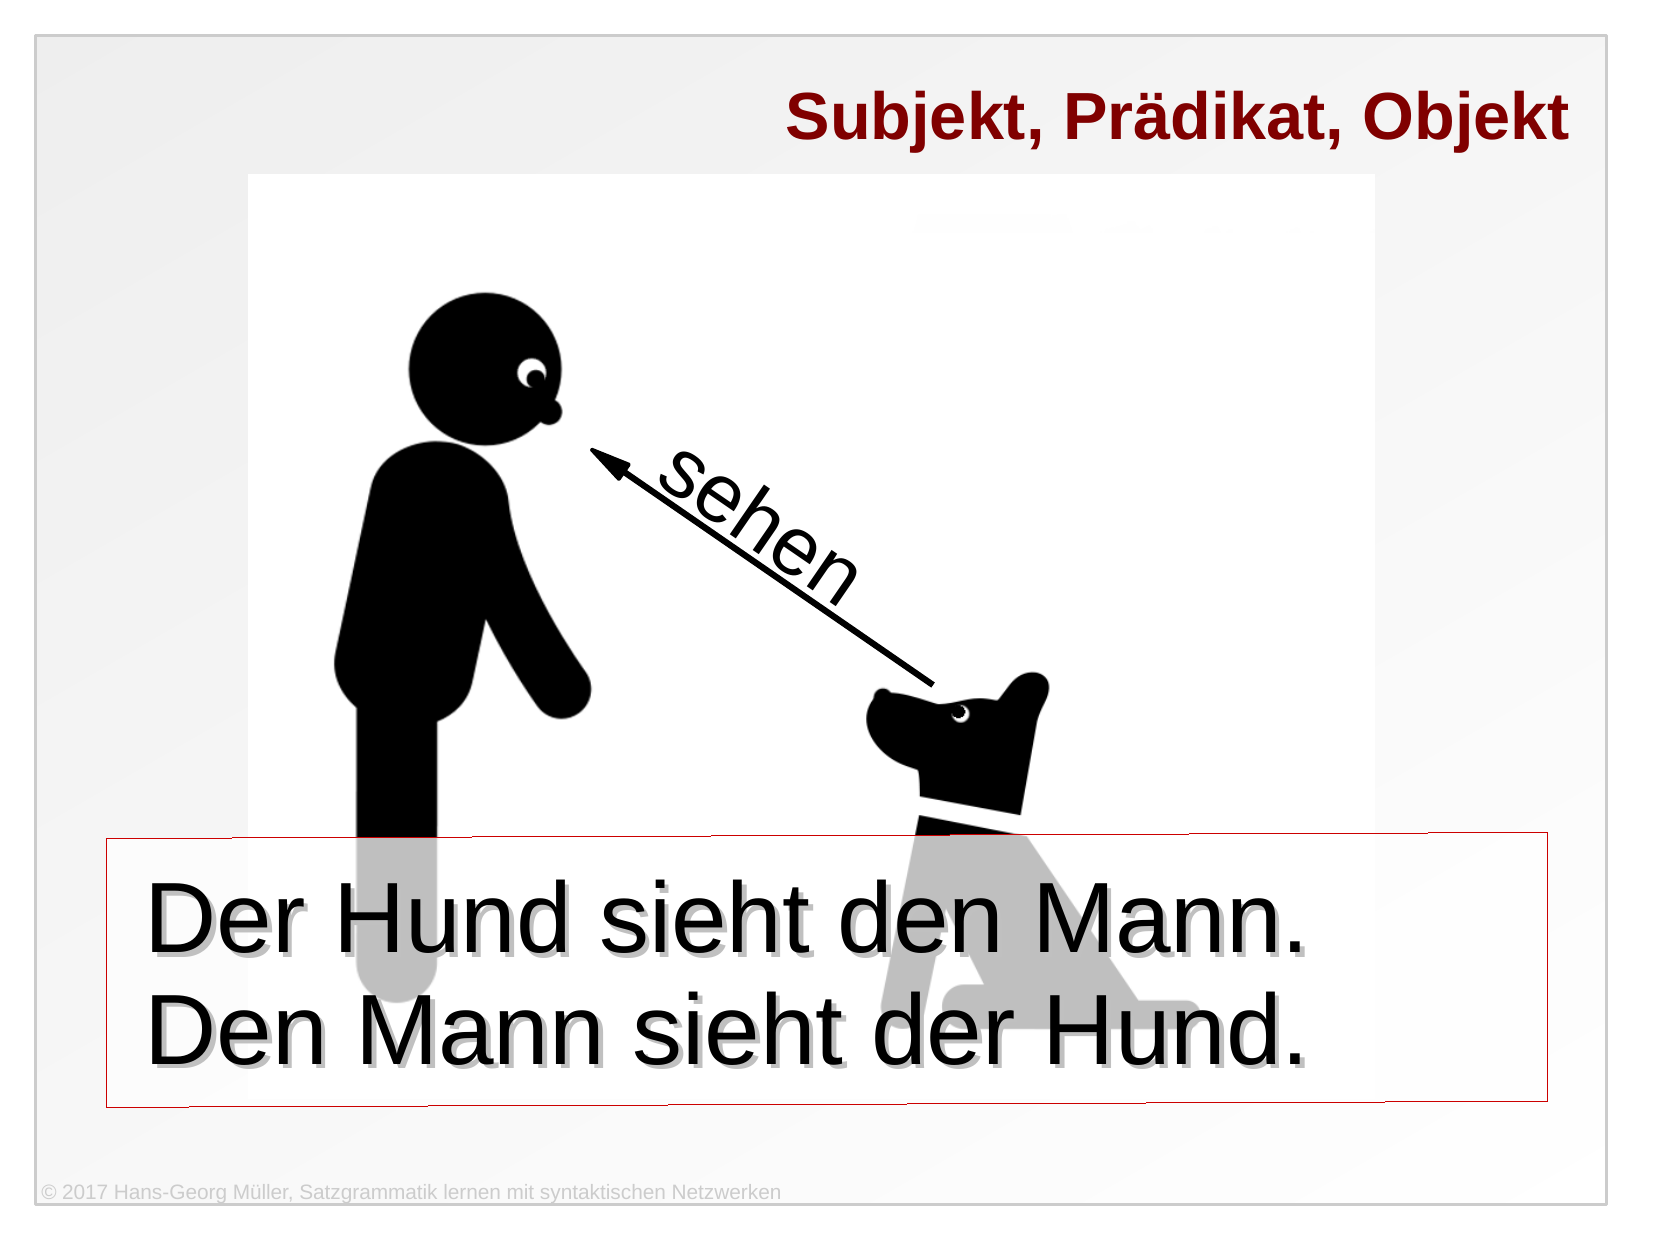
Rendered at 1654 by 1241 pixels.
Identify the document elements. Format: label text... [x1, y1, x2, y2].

title Subjekt, Prädikat, Objekt [82, 67, 1571, 166]
text_box Der Hund sieht den Mann. Den Mann sieht der Hund. [129, 854, 1560, 1093]
text_box [106, 832, 1548, 1108]
picture [248, 174, 1375, 837]
